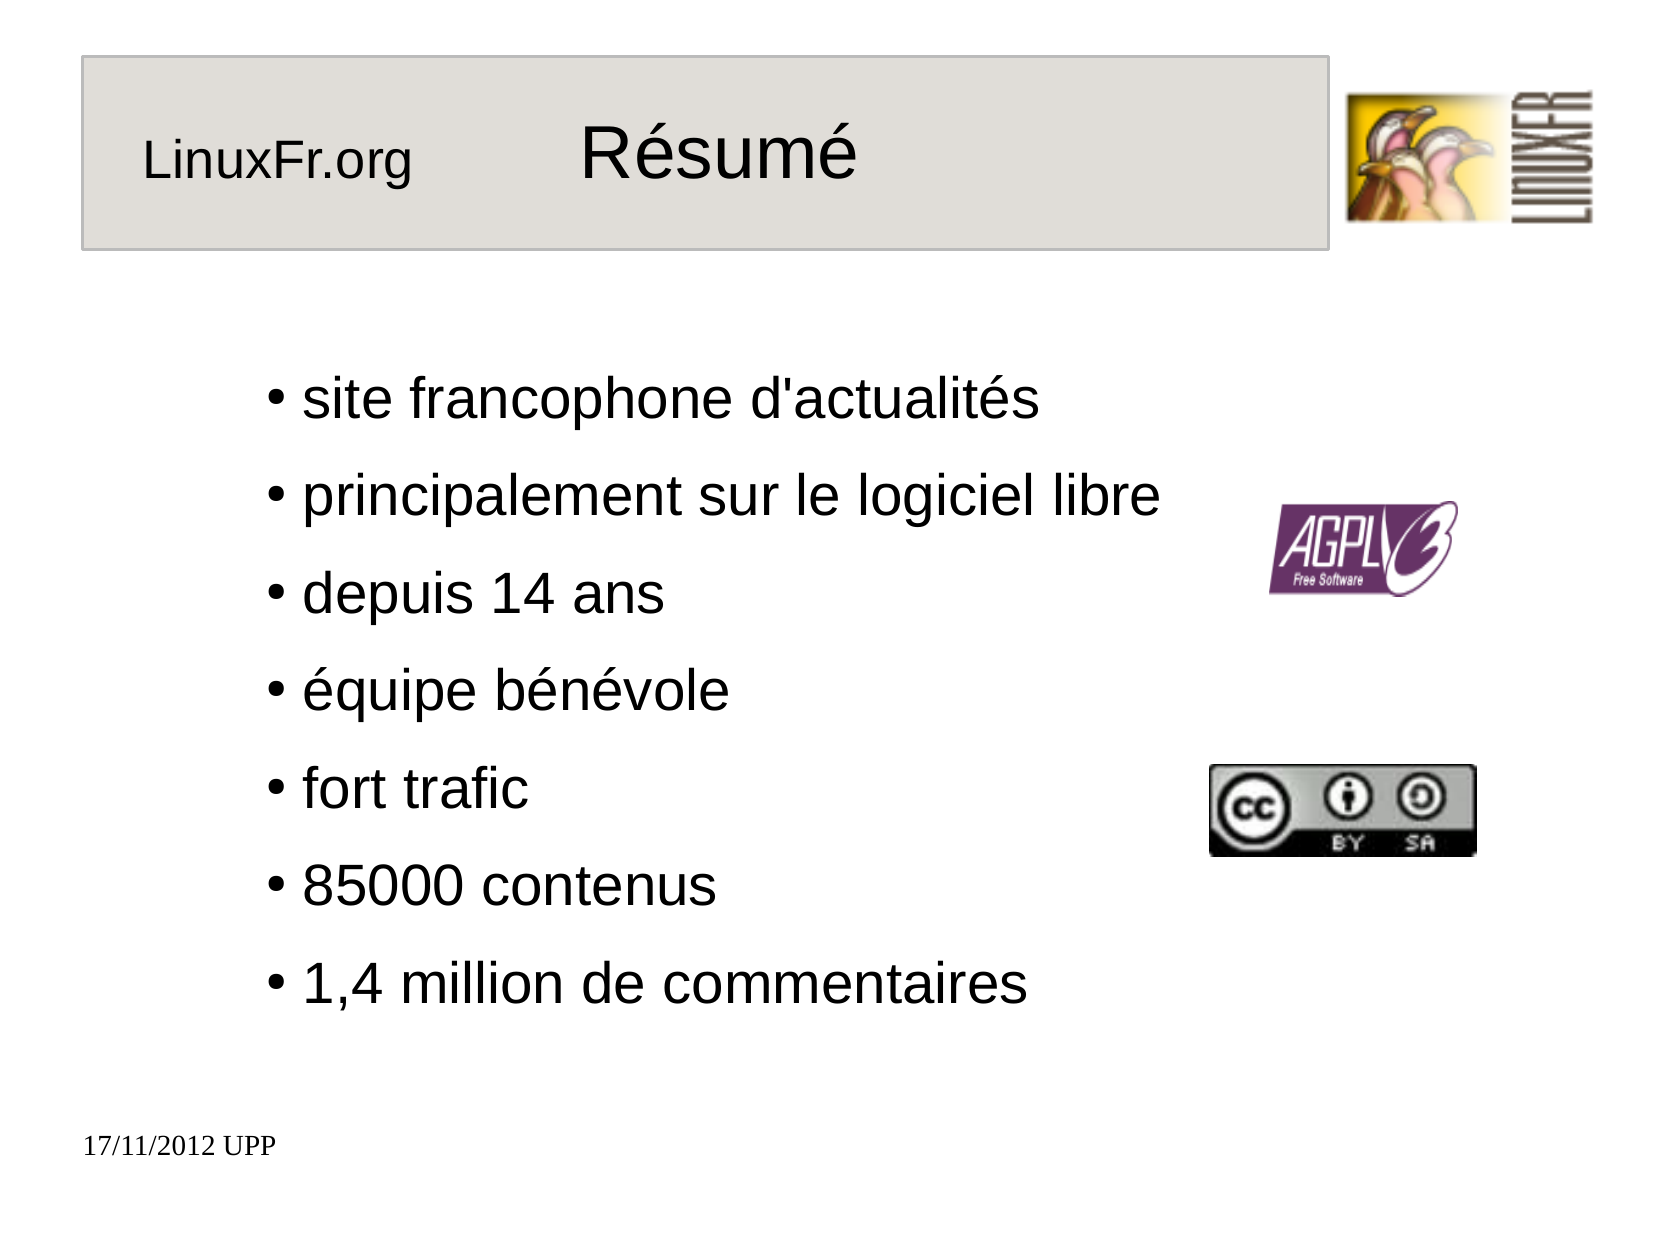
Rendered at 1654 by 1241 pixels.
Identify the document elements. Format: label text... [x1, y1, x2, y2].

picture [1209, 764, 1477, 857]
picture [1269, 501, 1458, 597]
subtitle site francophone d'actualités principalement sur le logiciel libre depuis 14 ans équipe bénévole fort trafic 85000 contenus 1,4 million de commentaires [230, 235, 1477, 1070]
title LinuxFr.org Résumé [82, 56, 1329, 250]
picture [1341, 88, 1601, 229]
